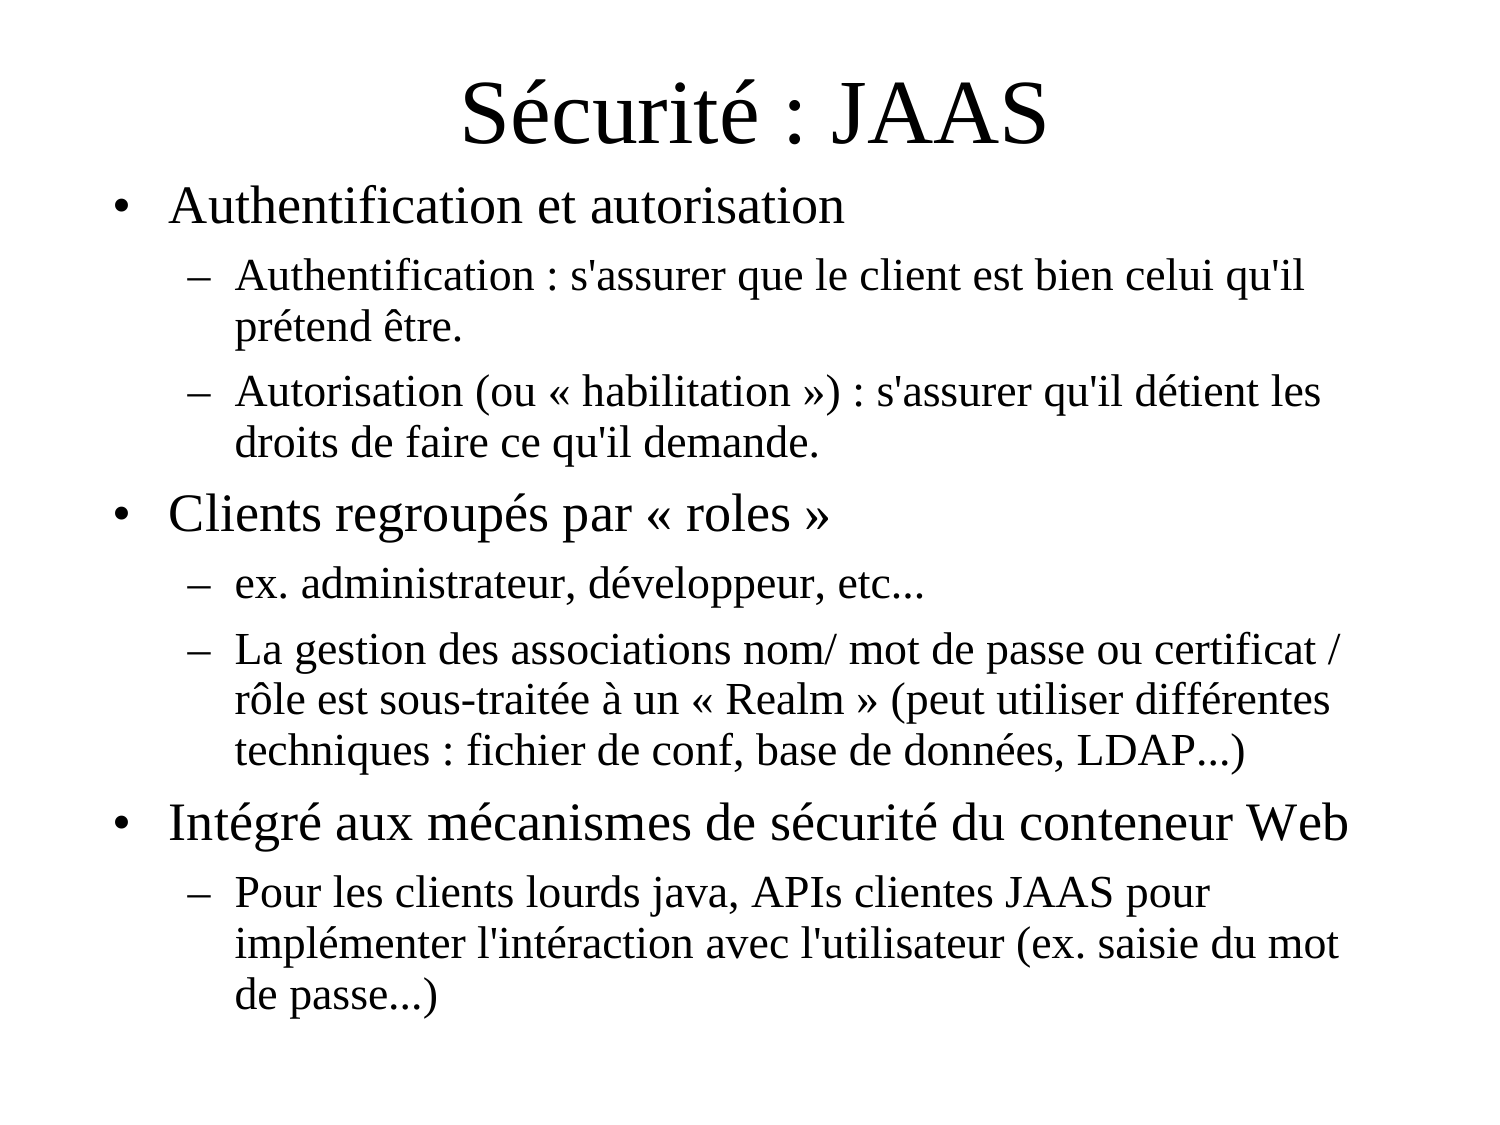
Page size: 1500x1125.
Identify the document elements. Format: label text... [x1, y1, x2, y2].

list Authentification et autorisation Authentification : s'assurer que le client est bien celui qu'il prétend être. Autorisation (ou « habilitation ») : s'assurer qu'il détient les droits de faire ce qu'il demande. Clients regroupés par « roles » ex. administrateur, développeur, etc... La gestion des associations nom/ mot de passe ou certificat / rôle est sous-traitée à un « Realm » (peut utiliser différentes techniques : fichier de conf, base de données, LDAP...) Intégré aux mécanismes de sécurité du conteneur Web Pour les clients lourds java, APIs clientes JAAS pour implémenter l'intéraction avec l'utilisateur (ex. saisie du mot de passe...) [112, 175, 1388, 1020]
title Sécurité : JAAS [118, 19, 1394, 207]
